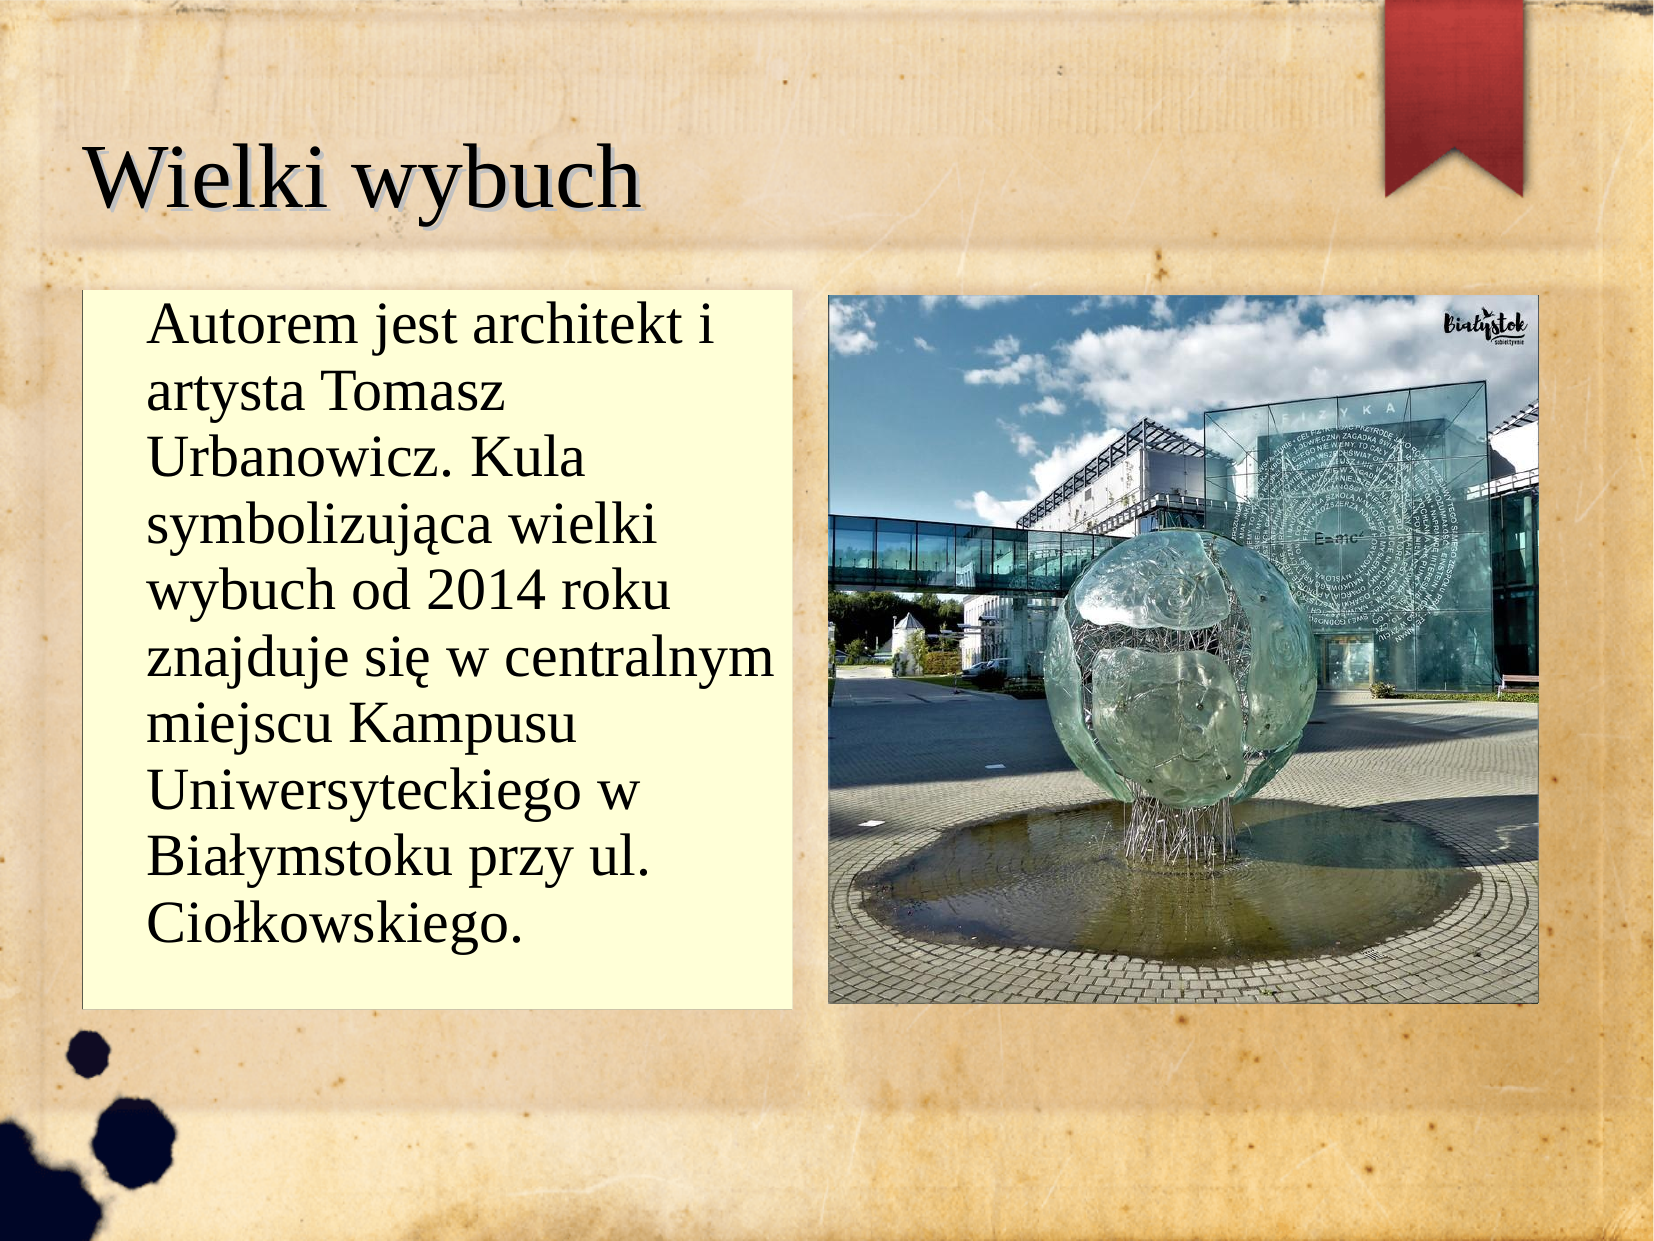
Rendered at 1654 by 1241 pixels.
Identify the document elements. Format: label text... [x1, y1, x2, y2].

list Autorem jest architekt i artysta Tomasz Urbanowicz. Kula symbolizująca wielki wybuch od 2014 roku znajduje się w centralnym miejscu Kampusu Uniwersyteckiego w Białymstoku przy ul. Ciołkowskiego. [82, 290, 793, 1010]
picture [0, 0, 1654, 1241]
title Wielki wybuch [82, 82, 827, 270]
